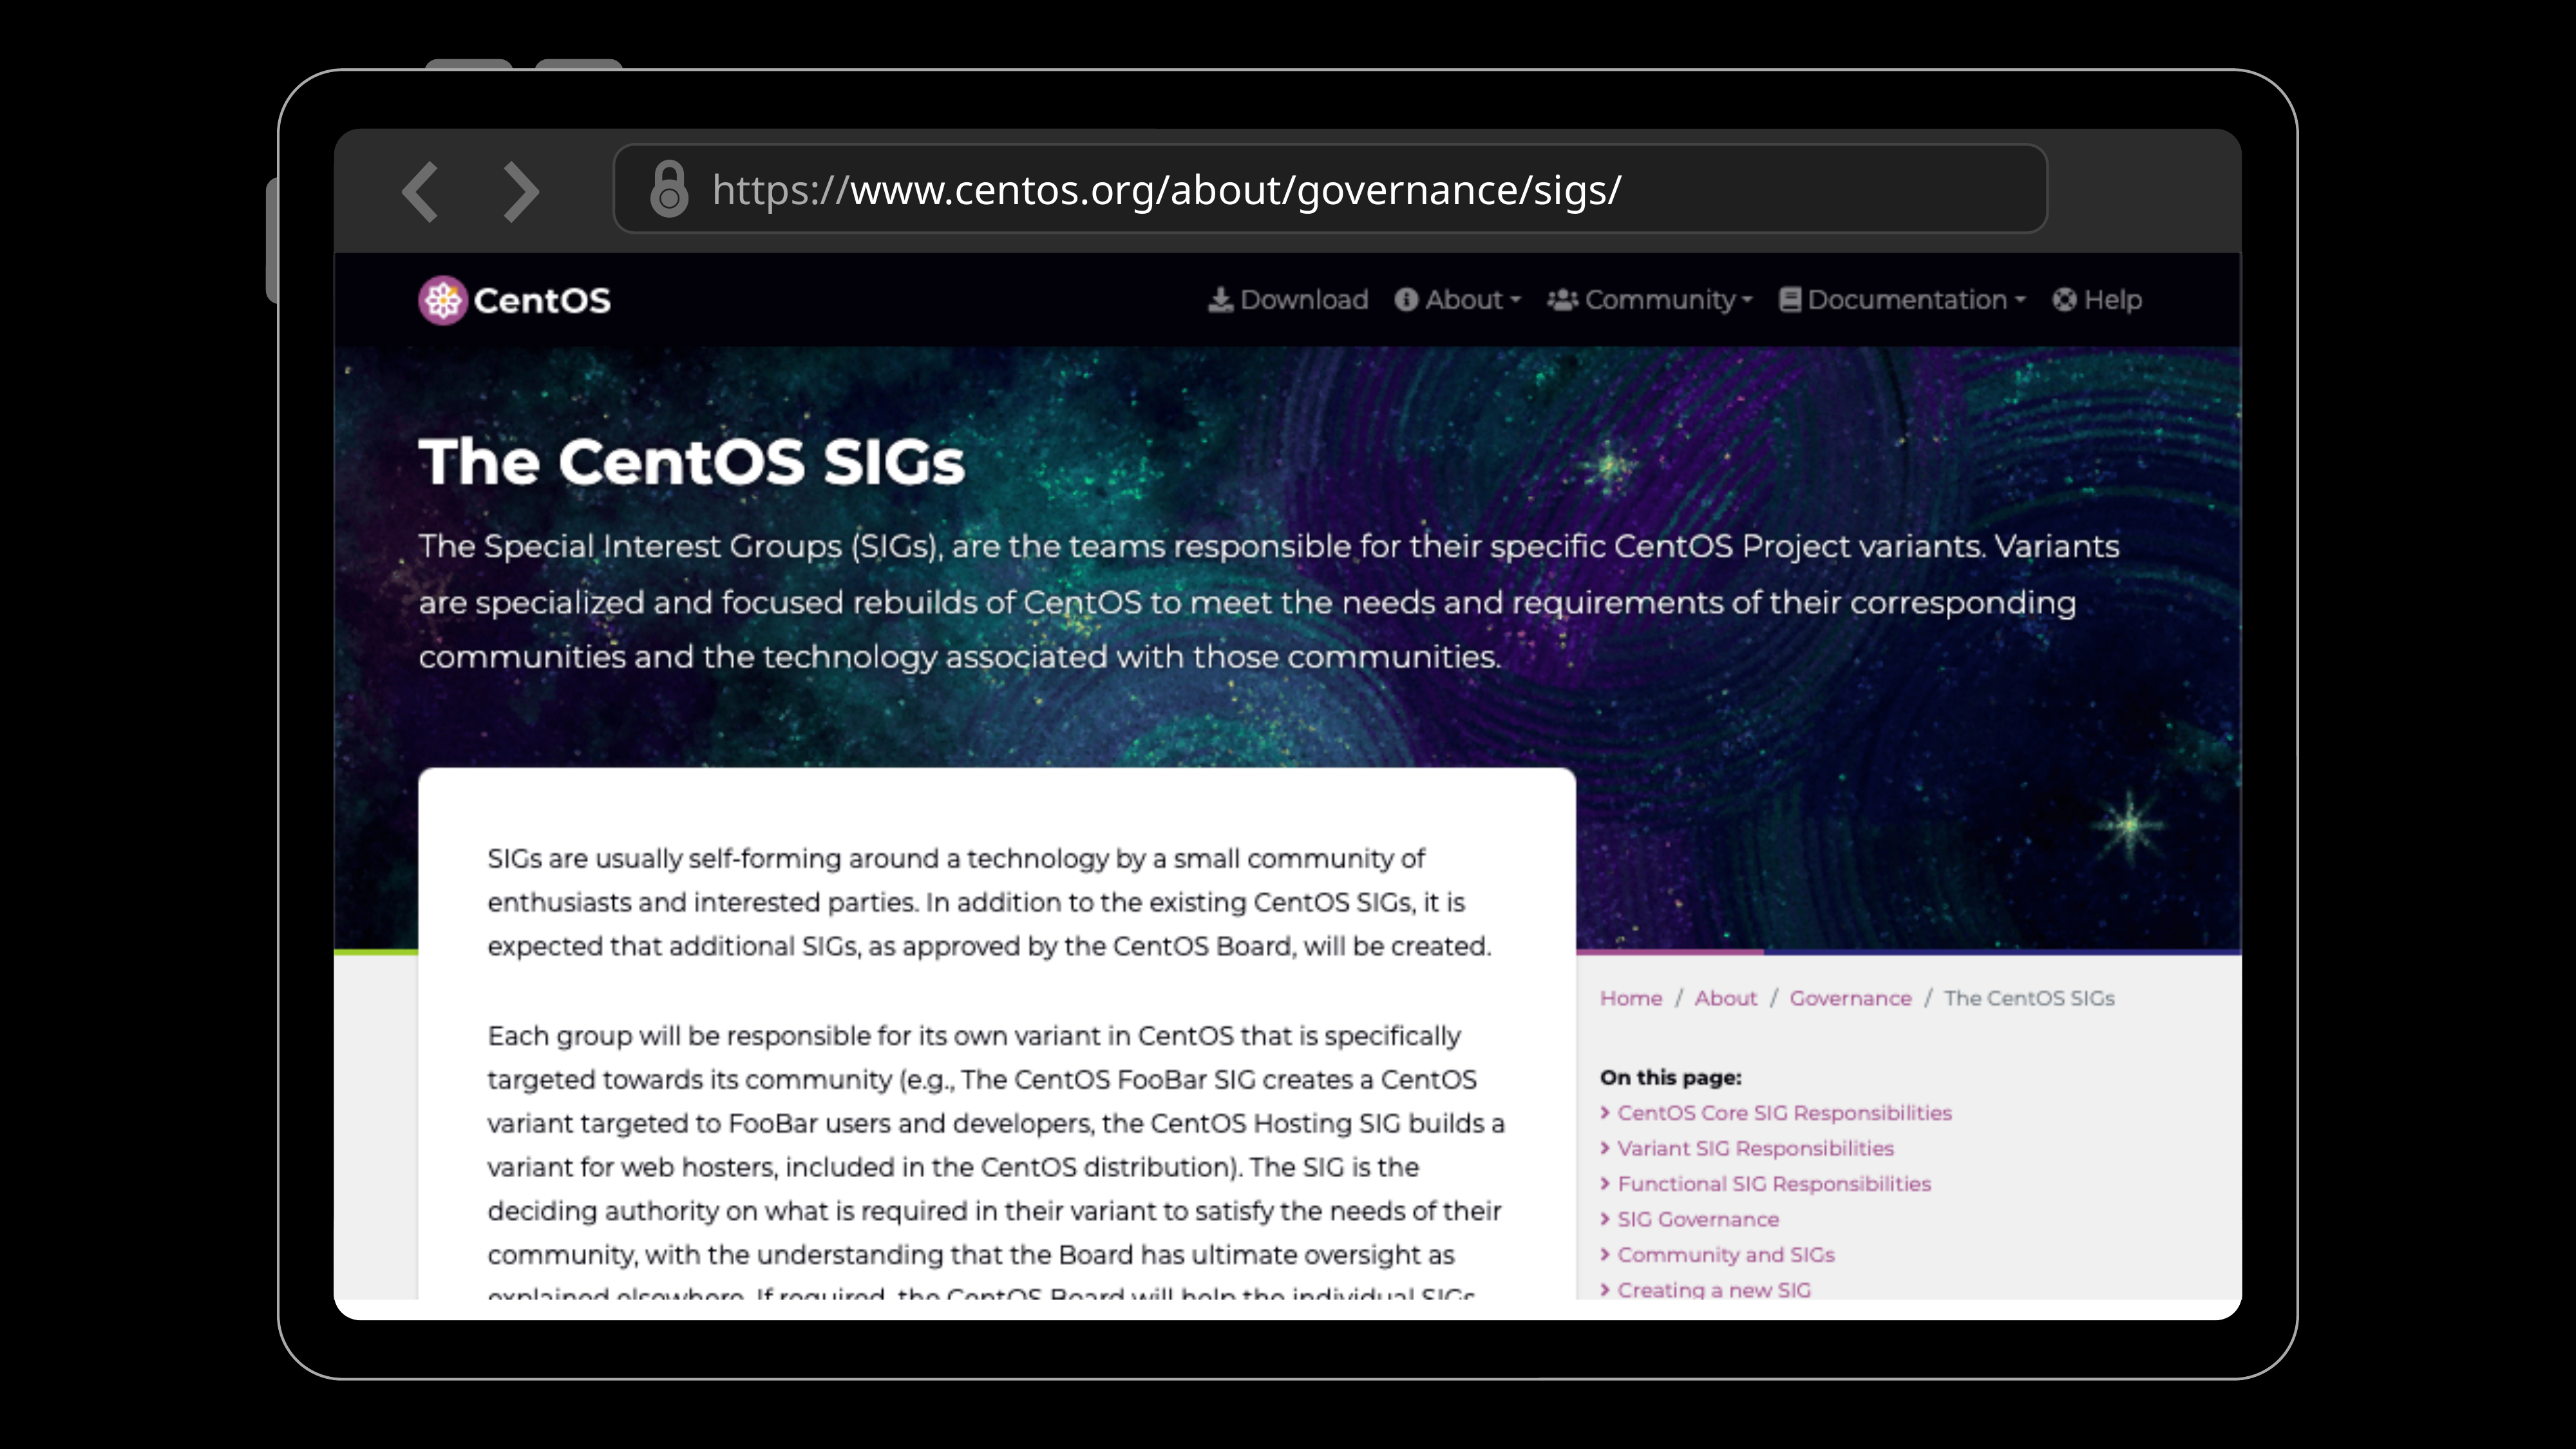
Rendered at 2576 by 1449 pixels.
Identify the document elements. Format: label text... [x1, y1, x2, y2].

text_box https://www.centos.org/about/governance/sigs/ [706, 158, 1812, 218]
text_box [265, 59, 2298, 1379]
picture [334, 252, 2242, 1300]
